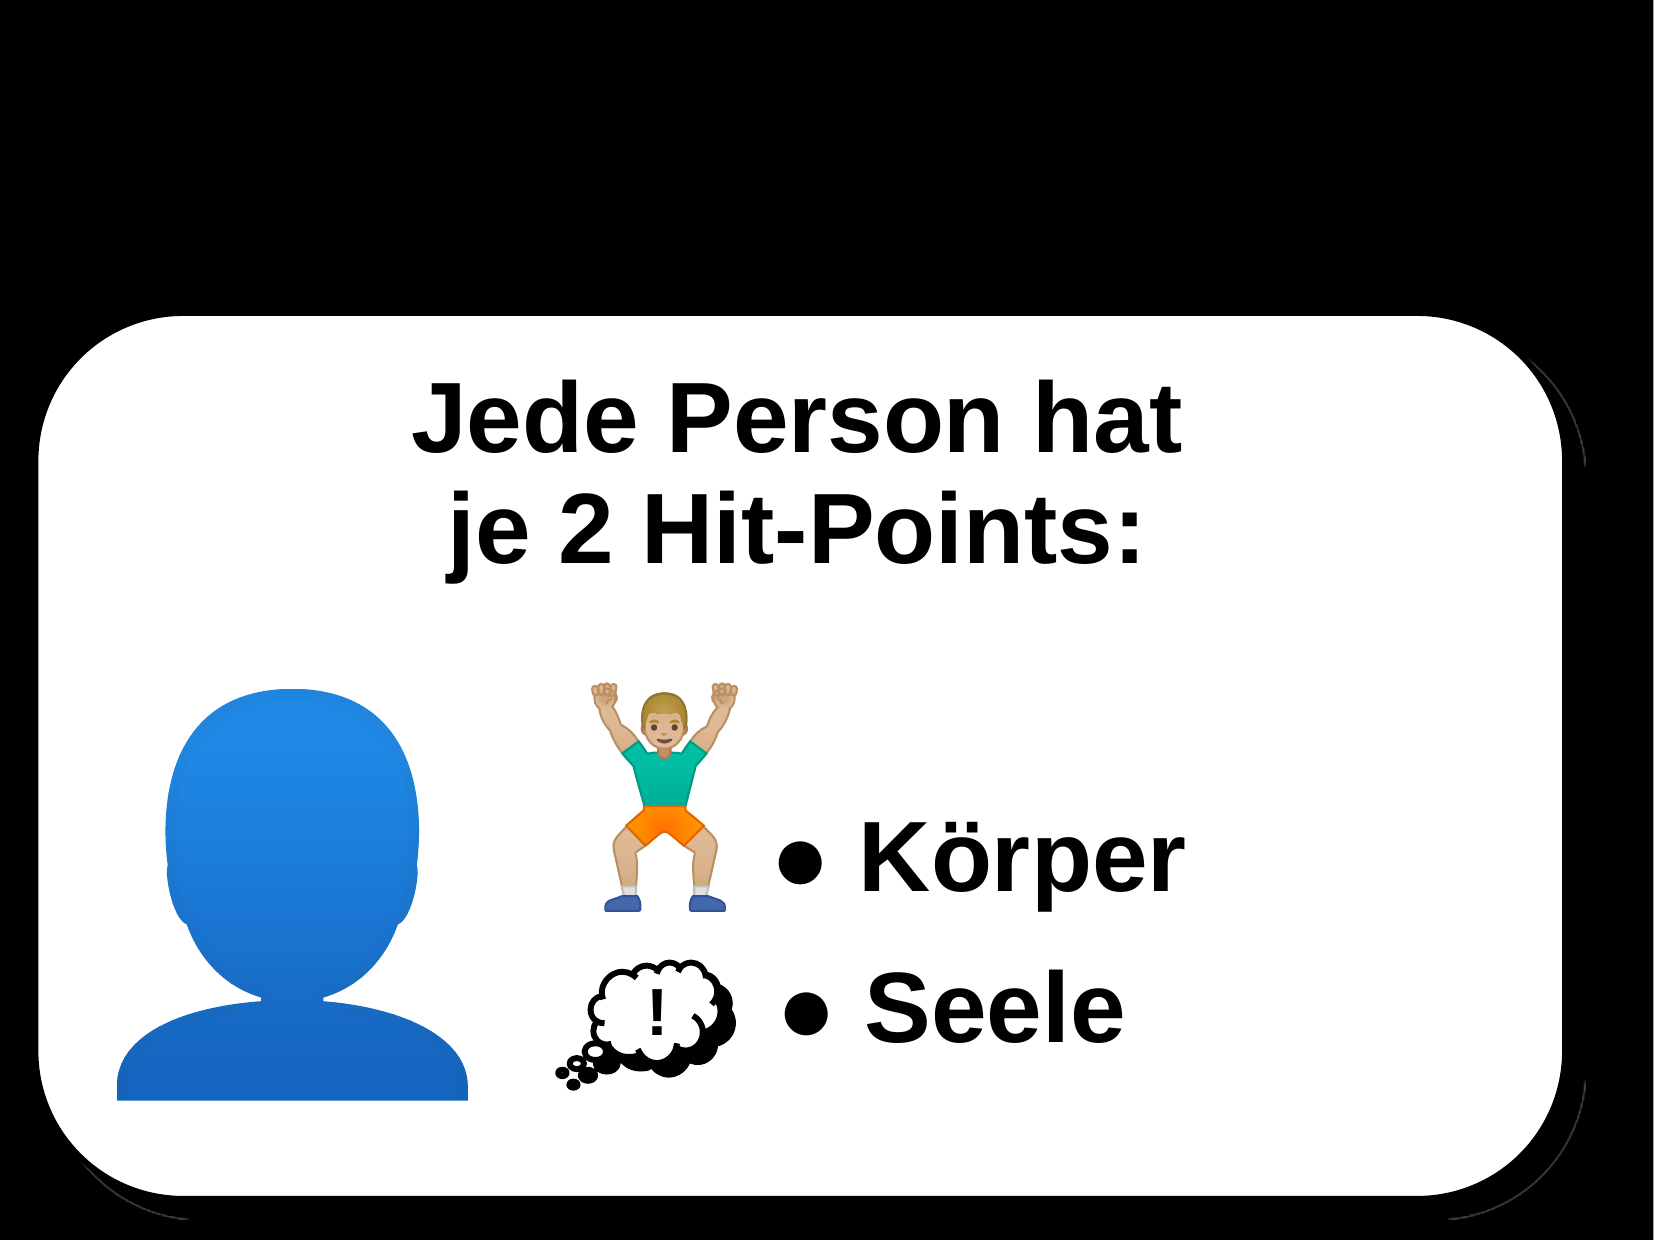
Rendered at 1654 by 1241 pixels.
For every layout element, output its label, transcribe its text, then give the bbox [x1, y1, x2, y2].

text_box ● Seele [761, 944, 1382, 1072]
text_box Jede Person hat je 2 Hit-Points: [118, 354, 1477, 594]
text_box ● Körper [798, 738, 1376, 866]
picture [531, 655, 798, 922]
picture [70, 673, 514, 1117]
text_box ! [631, 968, 691, 1058]
text_box [35, 312, 1566, 1199]
